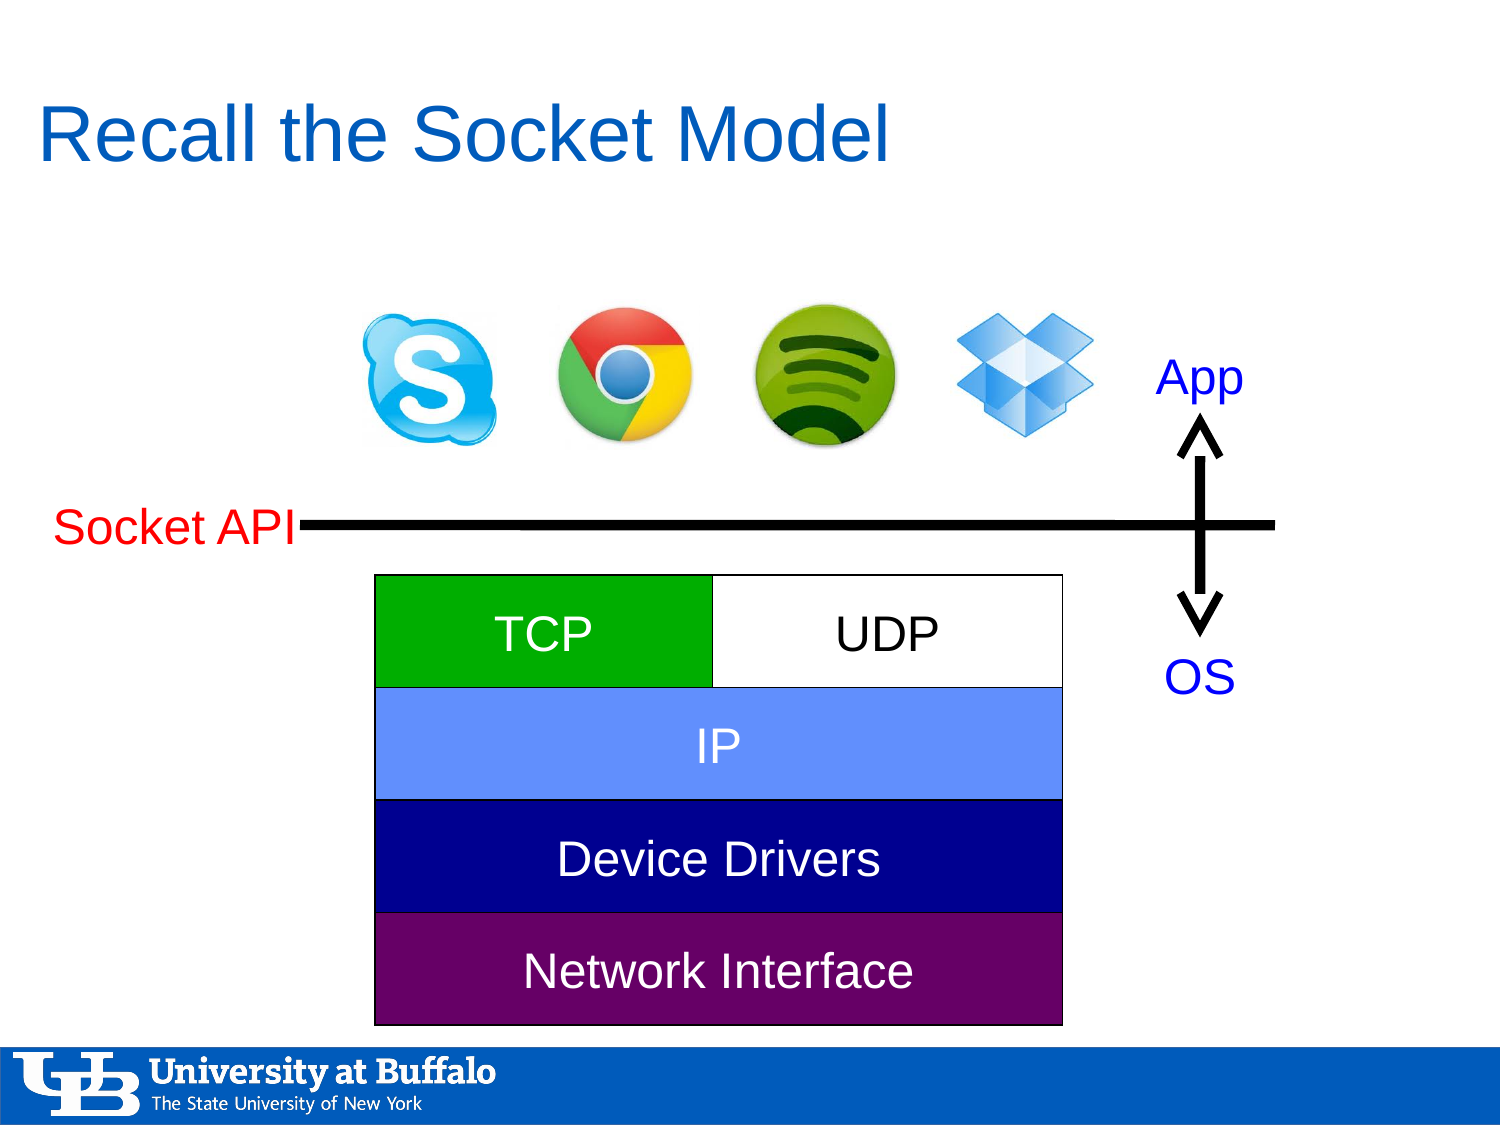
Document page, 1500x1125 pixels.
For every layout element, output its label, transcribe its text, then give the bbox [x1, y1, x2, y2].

text_box Device Drivers [374, 800, 1063, 912]
picture [362, 312, 497, 447]
picture [750, 299, 900, 450]
picture [549, 299, 700, 450]
text_box App [1100, 336, 1300, 412]
text_box Socket API [37, 487, 313, 563]
text_box UDP [712, 575, 1063, 687]
text_box OS [1100, 637, 1300, 713]
text_box TCP [375, 575, 712, 687]
text_box Network Interface [374, 912, 1063, 1025]
picture [13, 1052, 496, 1116]
text_box IP [374, 687, 1063, 800]
picture [950, 299, 1100, 450]
title Recall the Socket Model [37, 40, 1388, 228]
